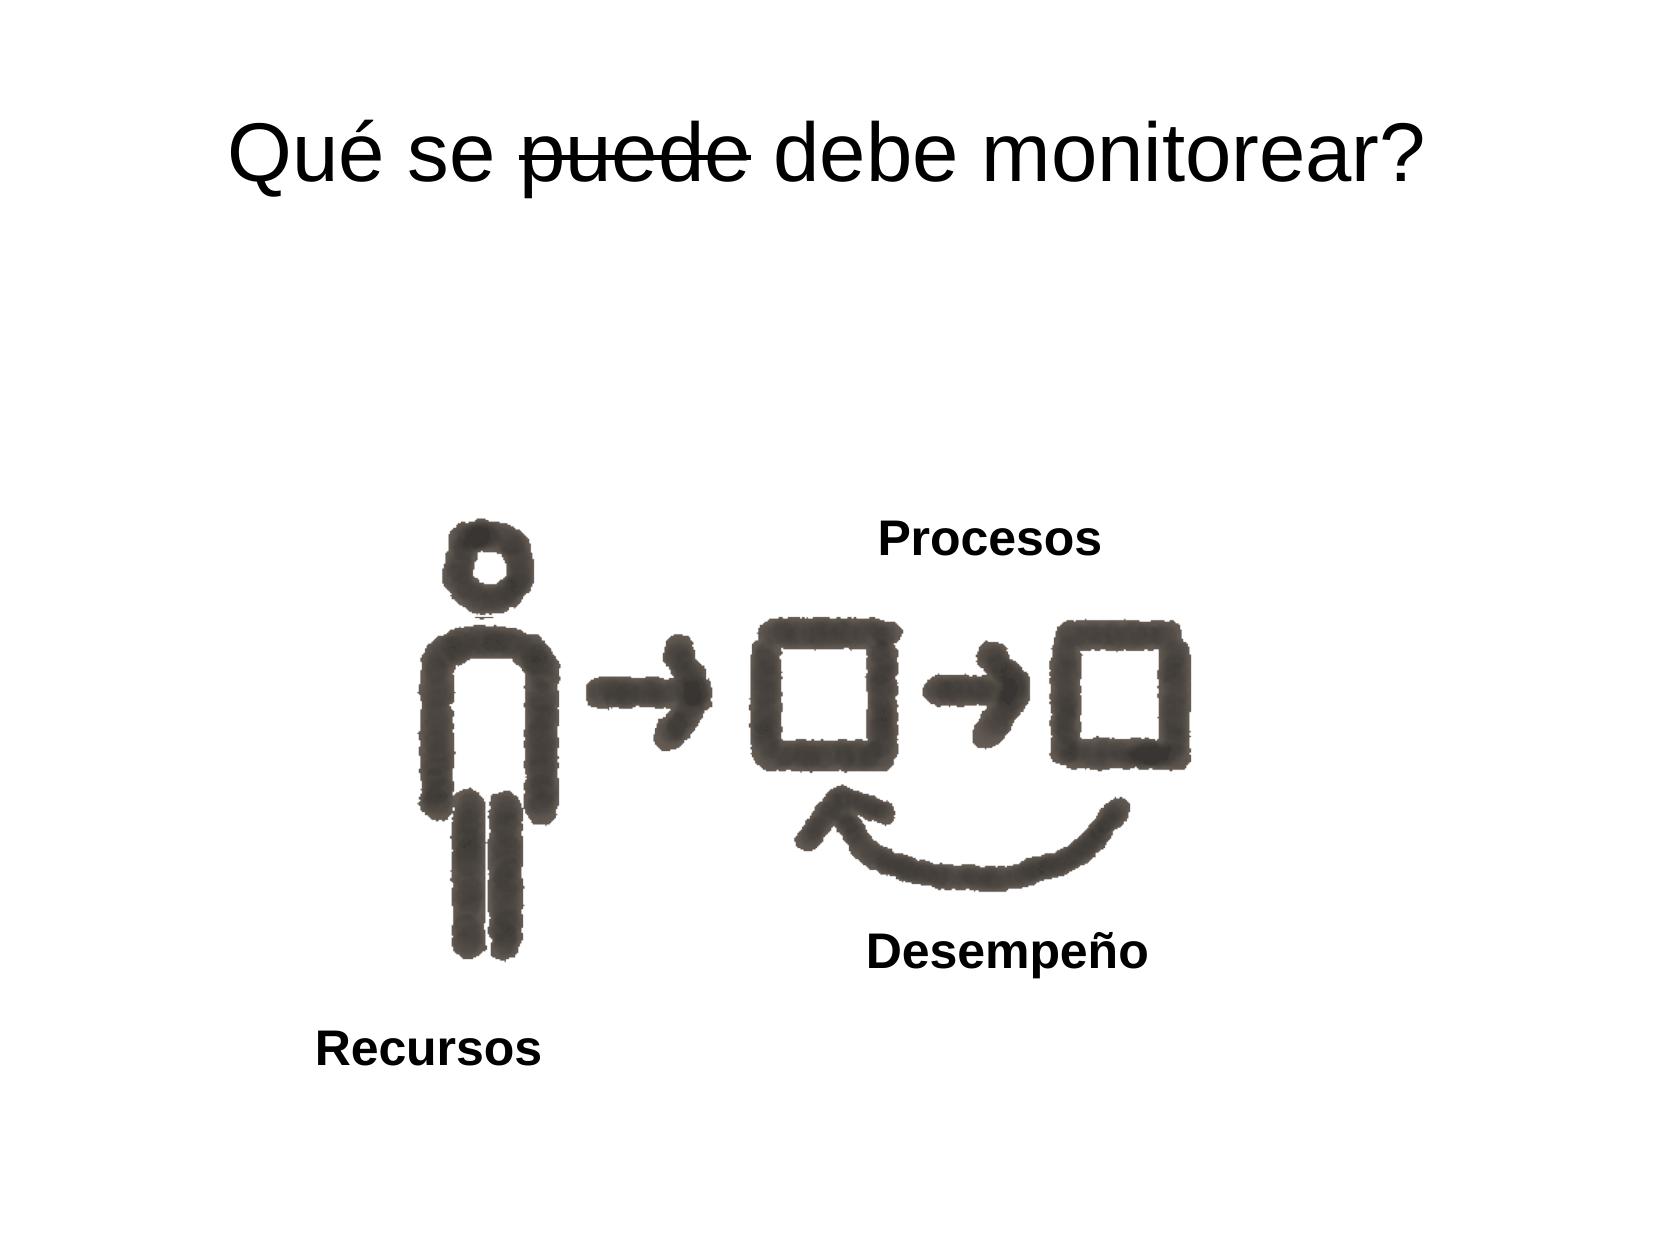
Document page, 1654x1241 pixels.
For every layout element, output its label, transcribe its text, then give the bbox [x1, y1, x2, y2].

picture [400, 337, 1201, 1138]
text_box Desempeño [850, 916, 1164, 987]
text_box Recursos [300, 1012, 557, 1084]
title Qué se puede debe monitorear? [82, 49, 1571, 257]
text_box Procesos [862, 502, 1118, 574]
